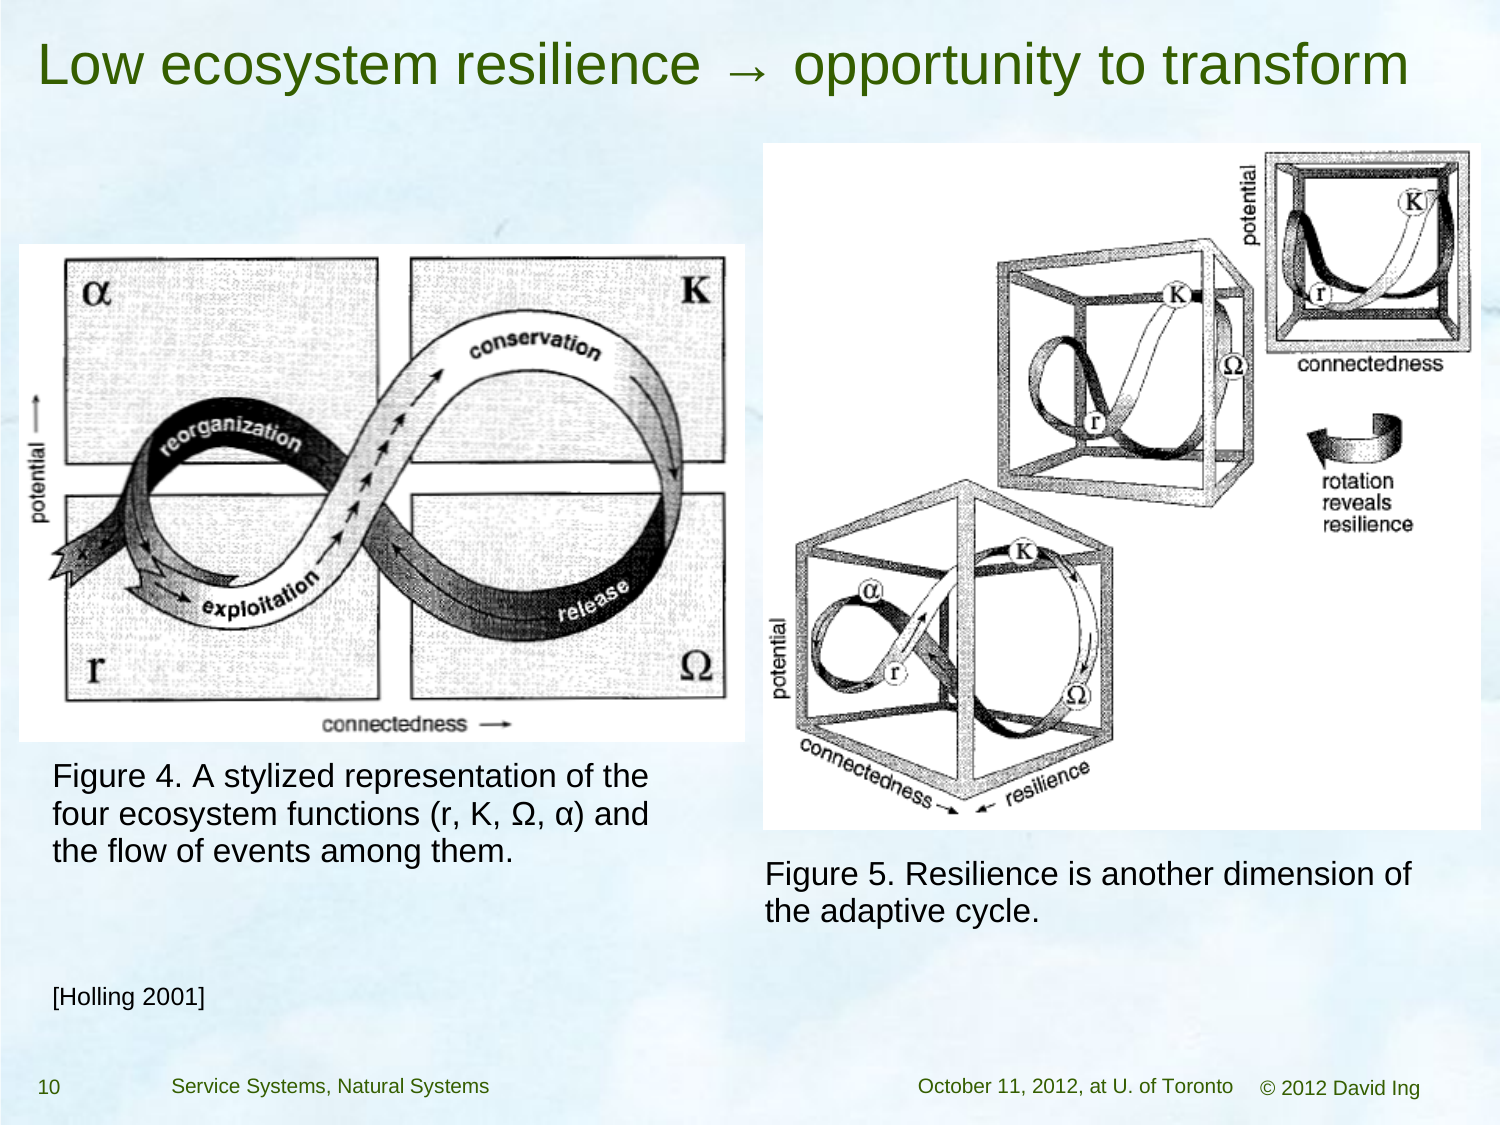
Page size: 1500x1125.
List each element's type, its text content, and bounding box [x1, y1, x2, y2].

title Low ecosystem resilience → opportunity to transform [37, 37, 1463, 152]
picture [0, 0, 1500, 1125]
text_box [Holling 2001] [37, 975, 1445, 1018]
text_box Figure 4. A stylized representation of the four ecosystem functions (r, K, Ω, α) and the flow of events among them. [37, 750, 713, 877]
text_box Figure 5. Resilience is another dimension of the adaptive cycle. [750, 848, 1463, 961]
